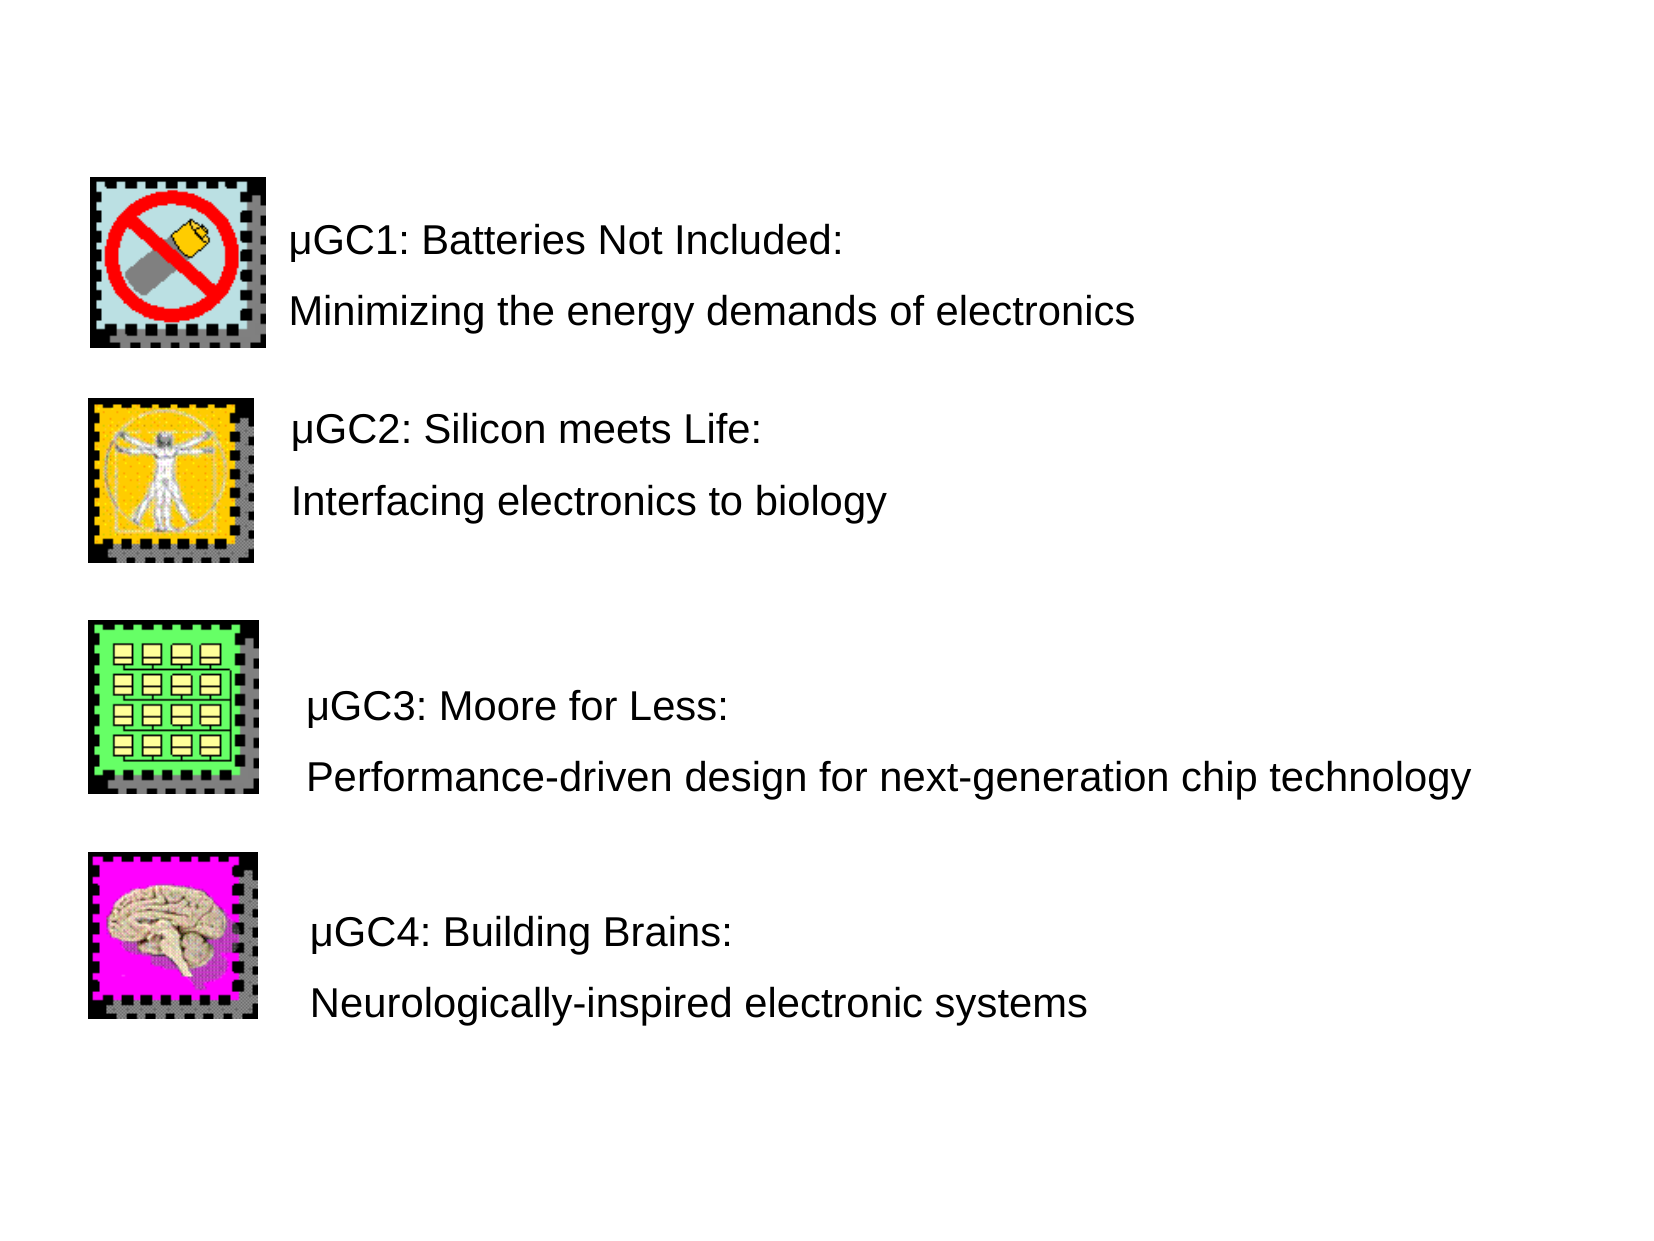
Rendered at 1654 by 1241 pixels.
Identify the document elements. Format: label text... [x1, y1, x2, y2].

text_box μGC2: Silicon meets Life: Interfacing electronics to biology [276, 398, 1447, 564]
picture [88, 620, 259, 794]
text_box μGC4: Building Brains: Neurologically-inspired electronic systems [295, 900, 1625, 1034]
text_box μGC1: Batteries Not Included: Minimizing the energy demands of electronics [273, 209, 1595, 342]
picture [90, 177, 266, 348]
text_box μGC3: Moore for Less: Performance-driven design for next-generation chip technology [291, 675, 1625, 809]
picture [88, 852, 258, 1019]
picture [88, 398, 254, 563]
